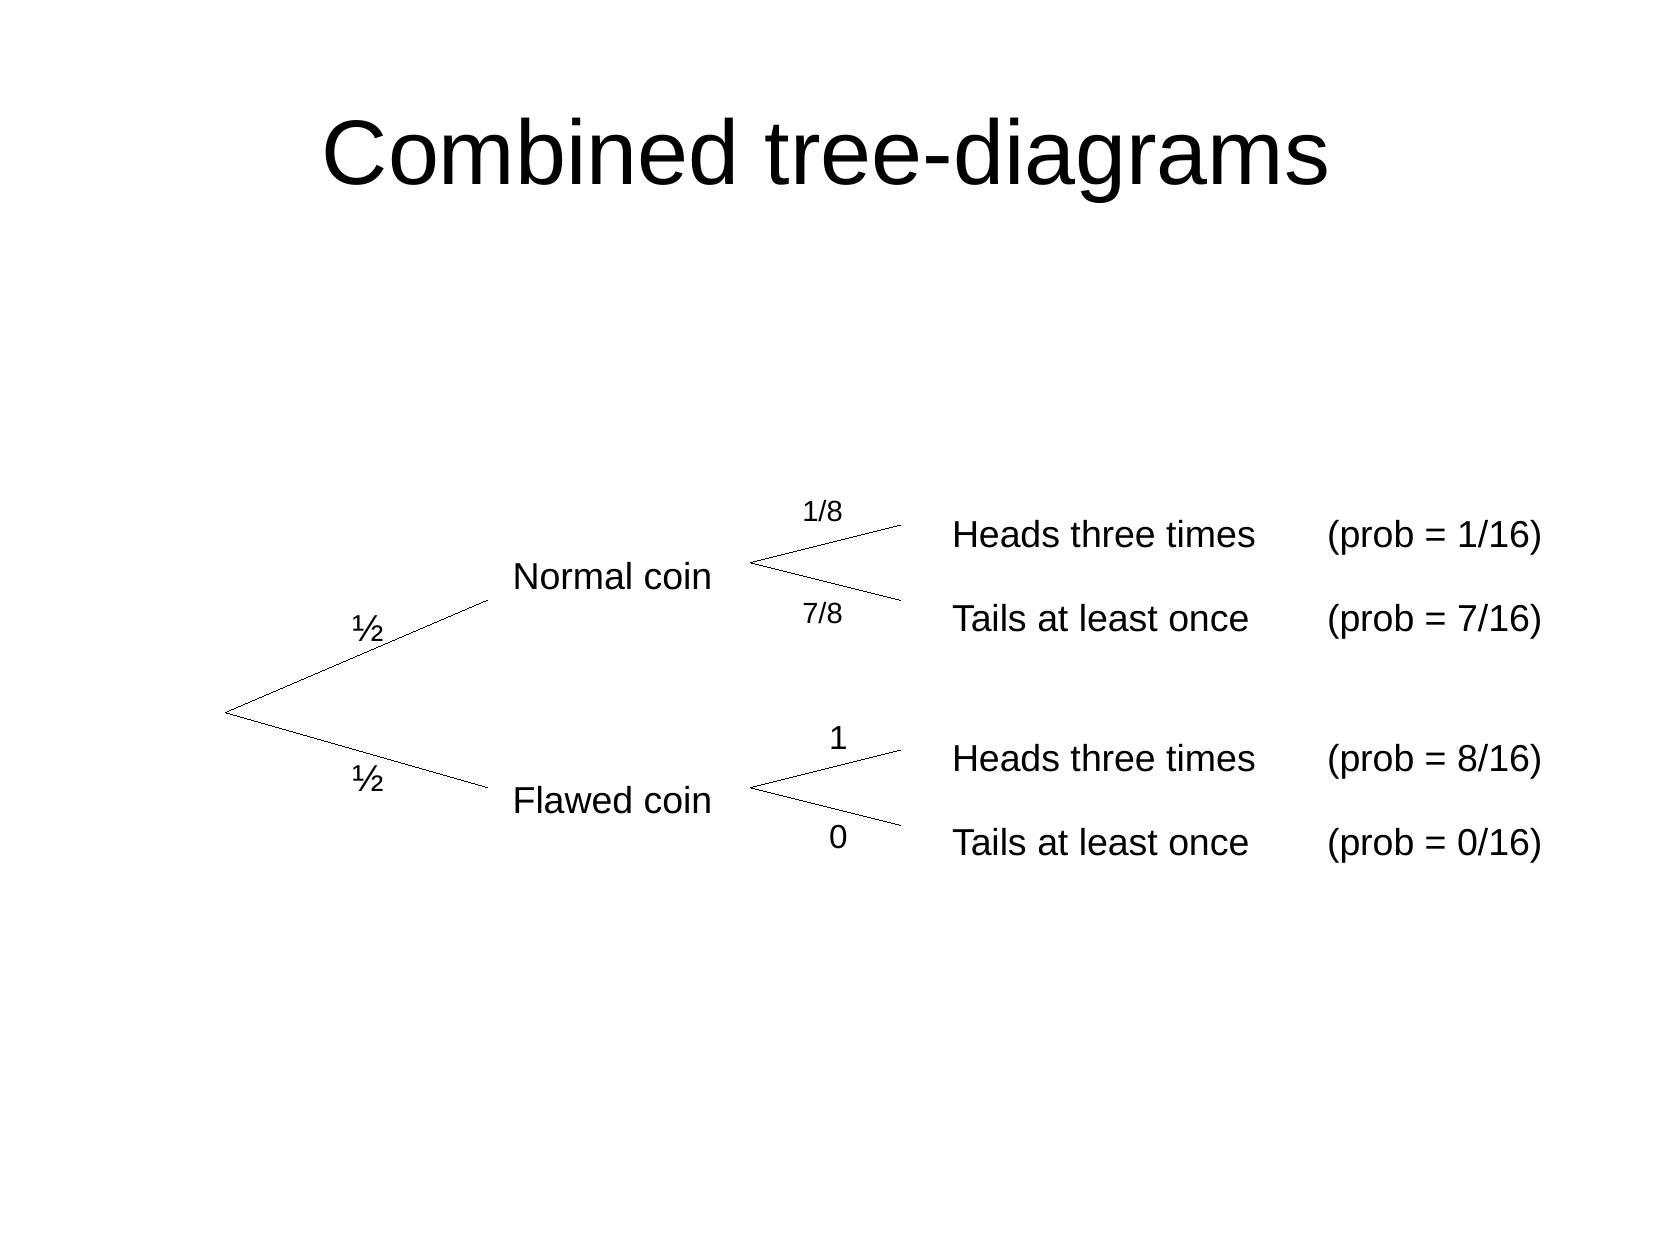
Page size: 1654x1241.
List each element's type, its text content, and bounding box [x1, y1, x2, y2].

text_box Heads three times (prob = 1/16) Normal coin Tails at least once (prob = 7/16) Heads three times (prob = 8/16) Flawed coin Tails at least once (prob = 0/16) [262, 375, 1558, 870]
text_box 0 [814, 810, 863, 863]
text_box 7/8 [787, 590, 858, 638]
subtitle [82, 297, 1571, 1102]
text_box ½ [337, 600, 399, 657]
title Combined tree-diagrams [82, 56, 1571, 250]
text_box 1 [814, 712, 863, 765]
text_box ½ [337, 750, 399, 807]
text_box 1/8 [787, 487, 858, 535]
